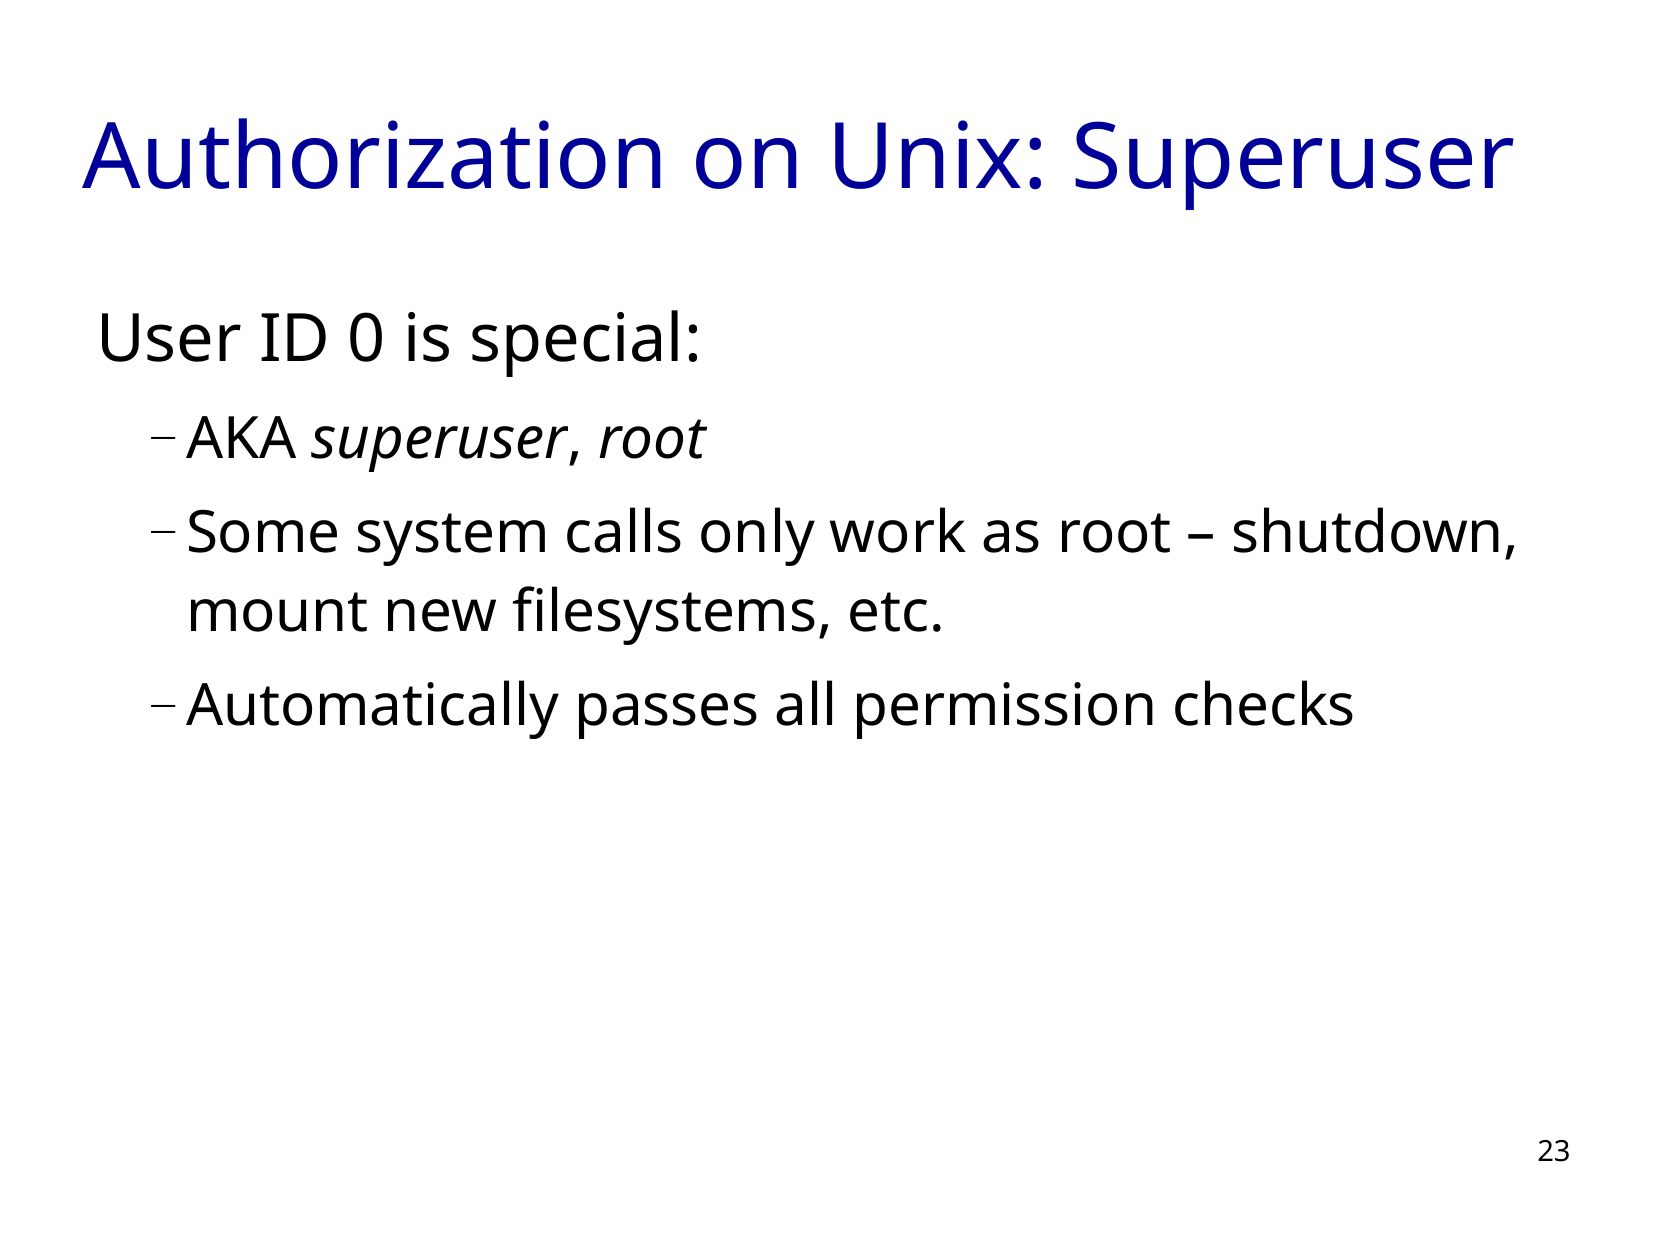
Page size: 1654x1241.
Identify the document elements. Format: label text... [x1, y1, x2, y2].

title Authorization on Unix: Superuser [82, 49, 1571, 257]
list User ID 0 is special: AKA superuser, root Some system calls only work as root – shutdown, mount new filesystems, etc. Automatically passes all permission checks [60, 290, 1571, 1096]
